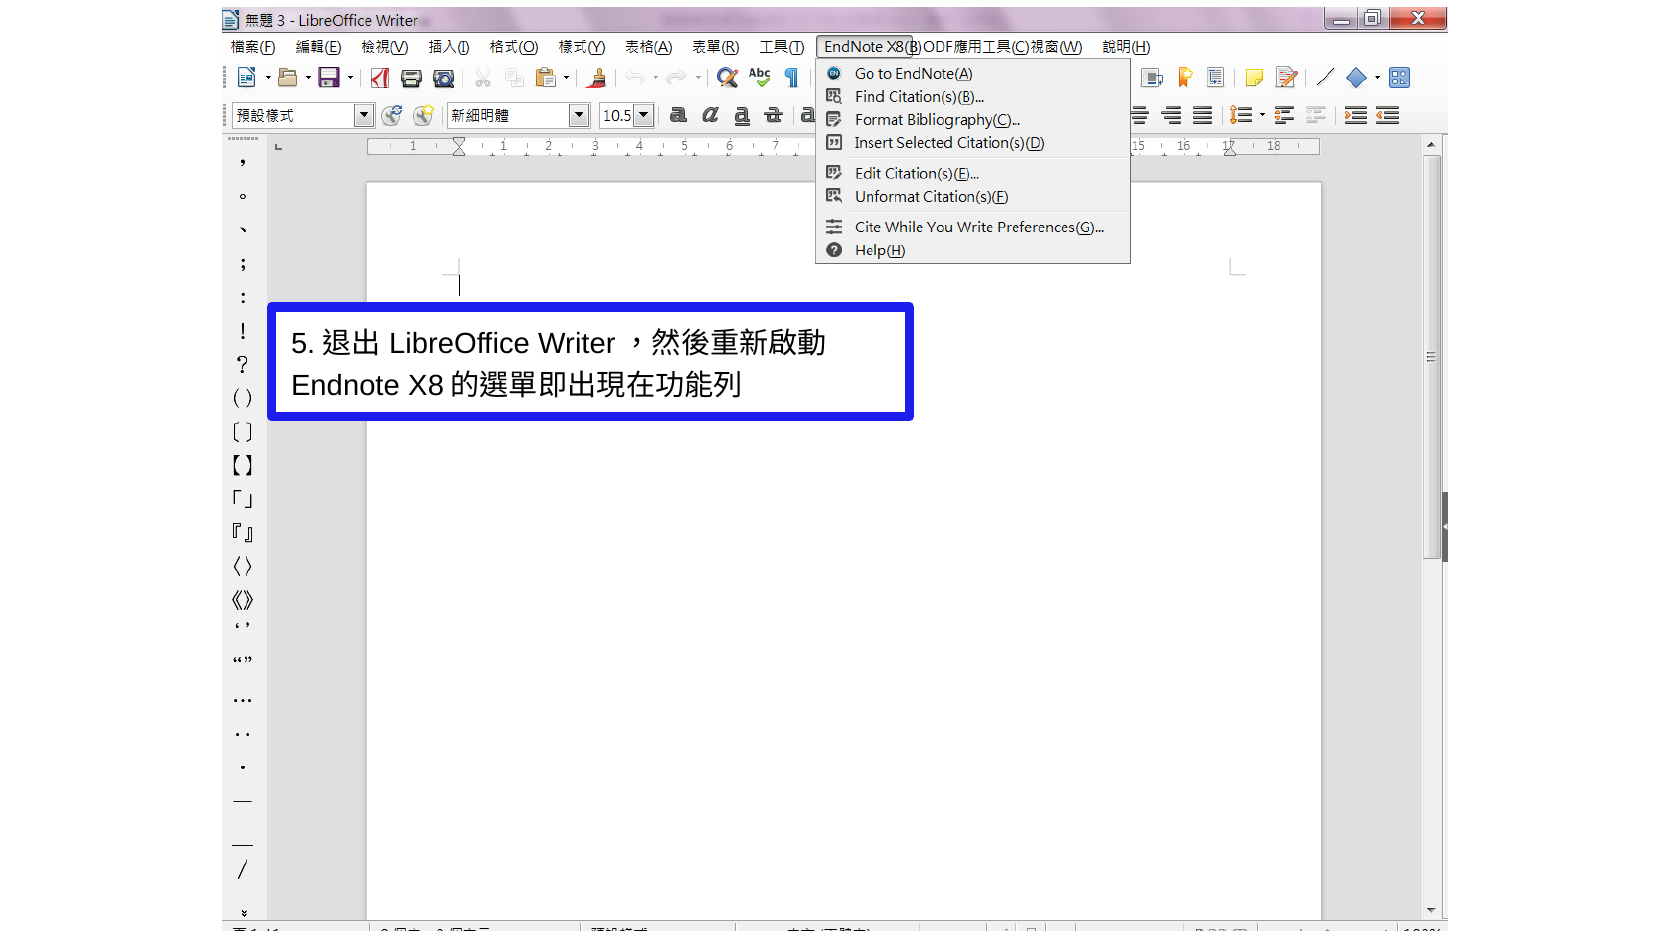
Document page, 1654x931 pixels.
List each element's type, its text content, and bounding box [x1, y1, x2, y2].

picture [222, 7, 1448, 931]
text_box 5.退出LibreOffice Writer，然後重新啟動 Endnote X8的選單即出現在功能列 [271, 307, 910, 414]
